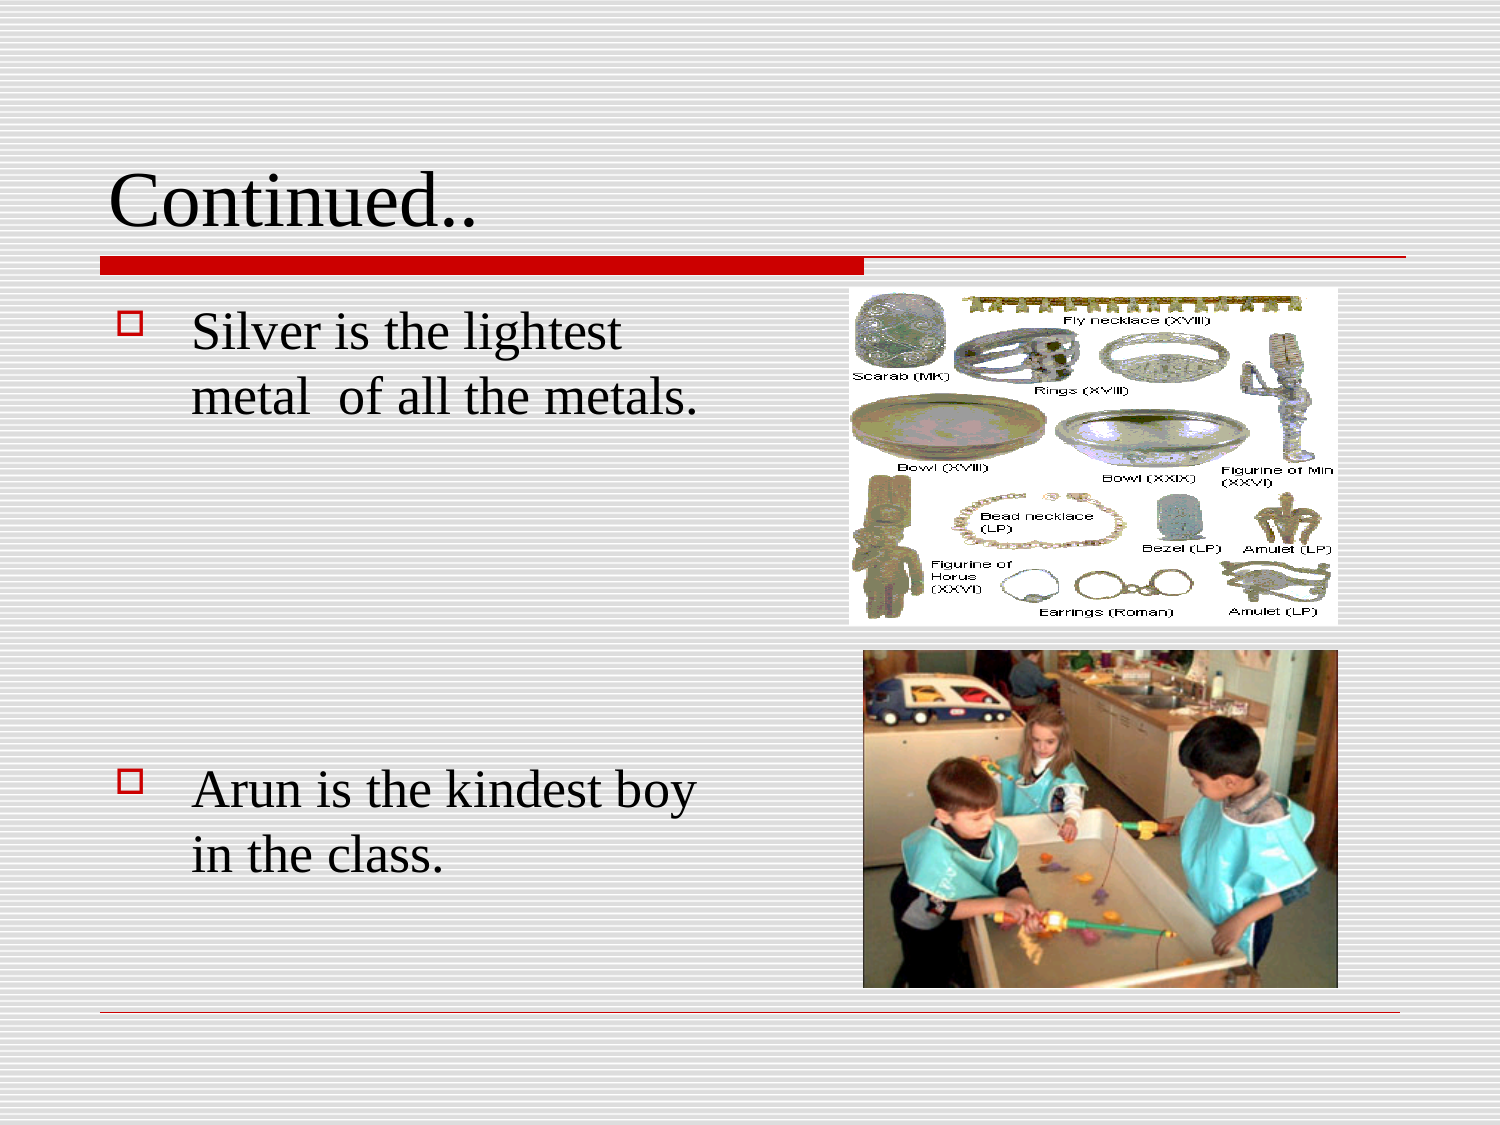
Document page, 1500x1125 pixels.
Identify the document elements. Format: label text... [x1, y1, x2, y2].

list Silver is the lightest metal of all the metals. Arun is the kindest boy in the class. [99, 287, 744, 988]
picture [0, 0, 1500, 1125]
title Continued.. [94, 49, 1407, 250]
